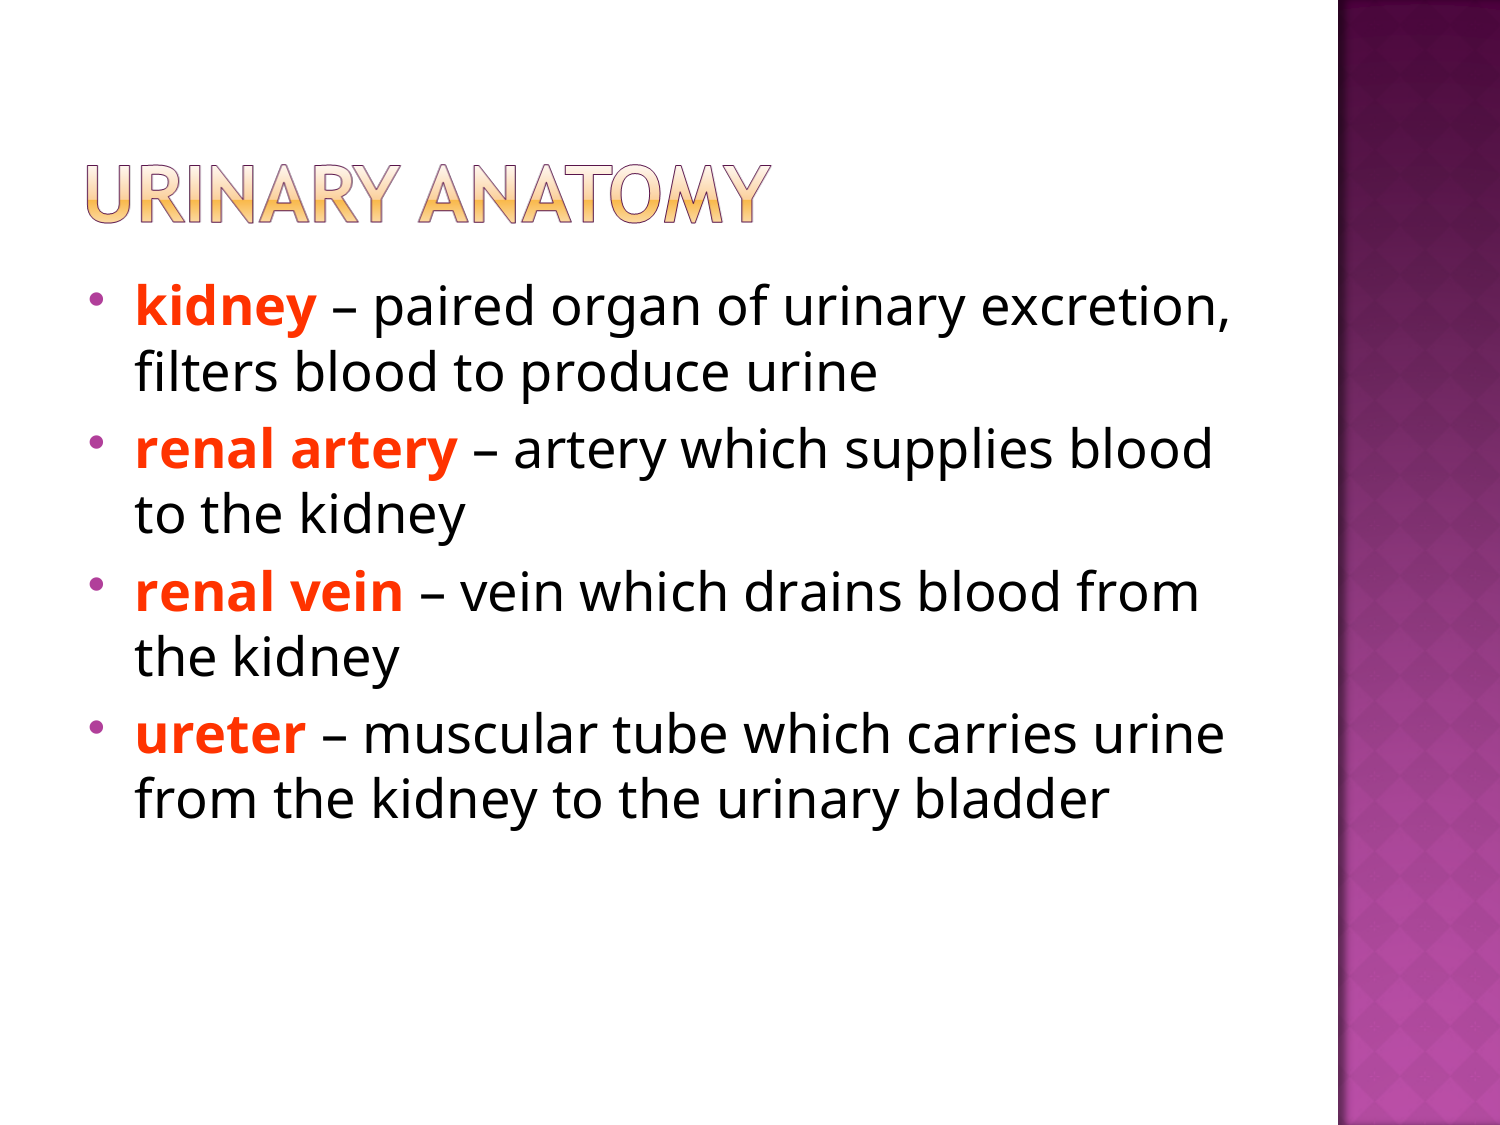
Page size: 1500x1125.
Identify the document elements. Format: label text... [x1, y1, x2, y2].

text_box [34, 52, 1265, 241]
list kidney – paired organ of urinary excretion, filters blood to produce urine renal artery – artery which supplies blood to the kidney renal vein – vein which drains blood from the kidney ureter – muscular tube which carries urine from the kidney to the urinary bladder [75, 263, 1263, 1060]
picture [1337, 0, 1500, 1125]
